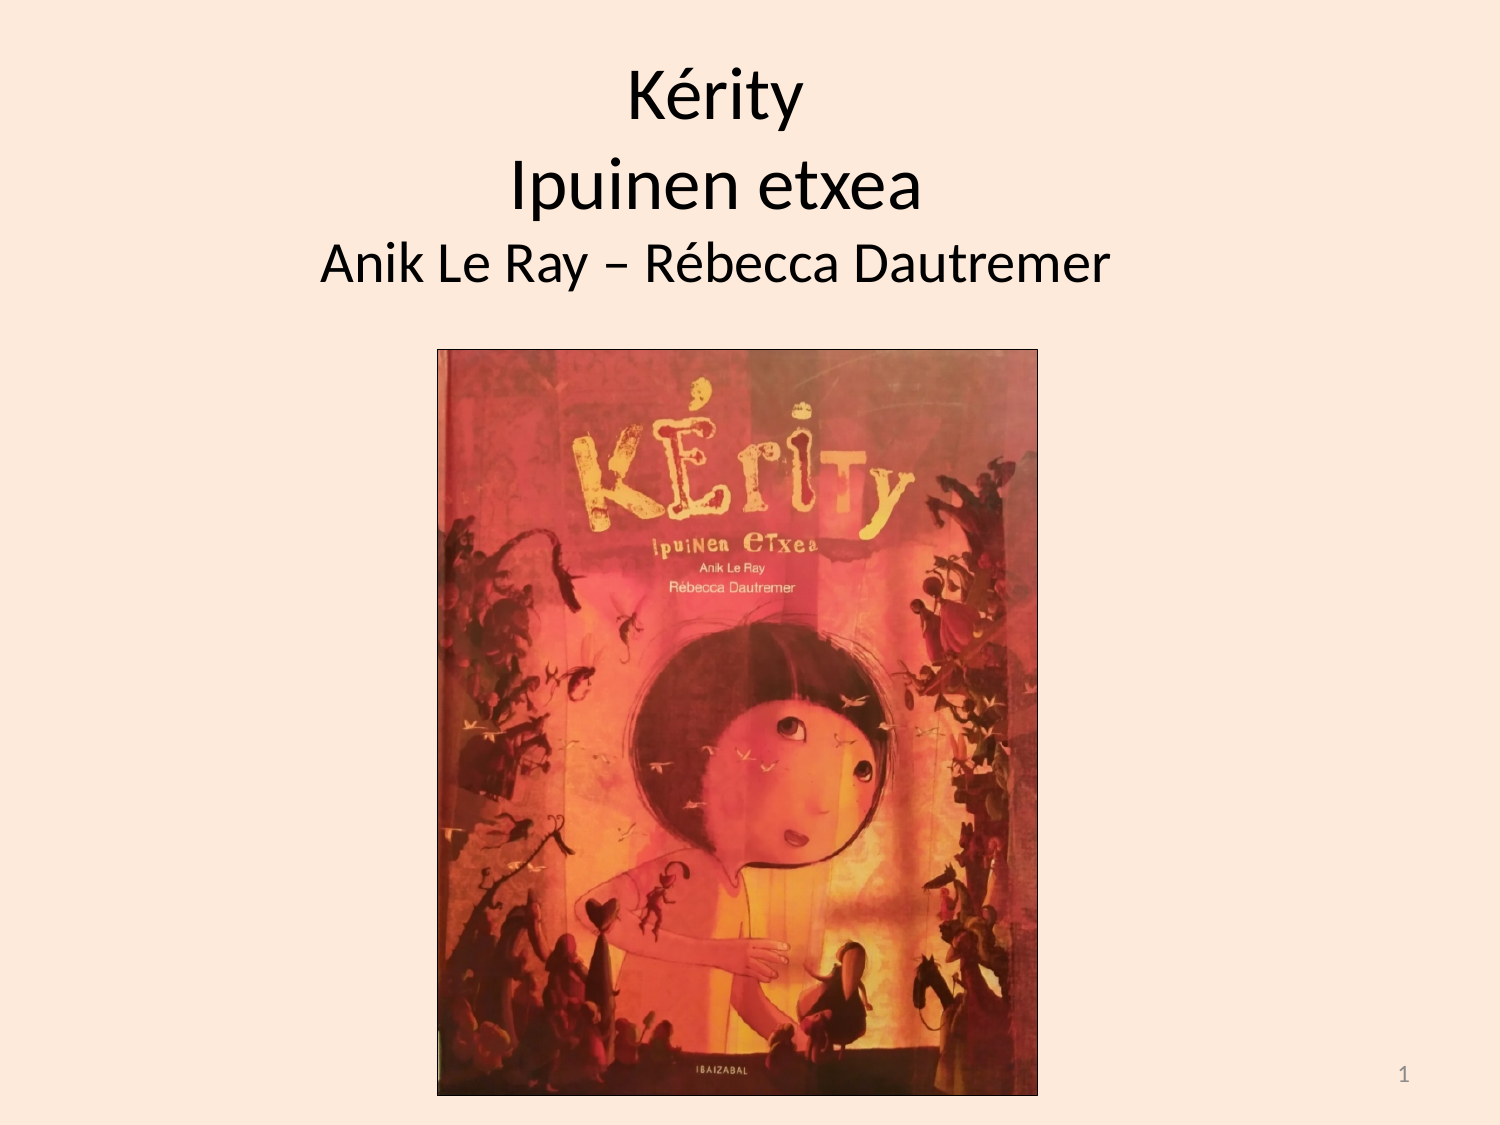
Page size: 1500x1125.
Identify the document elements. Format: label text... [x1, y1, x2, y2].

slide_number <numéro> [1074, 1042, 1425, 1103]
text_box Kérity Ipuinen etxea Anik Le Ray – Rébecca Dautremer [305, 37, 1127, 302]
picture [437, 349, 1038, 1095]
